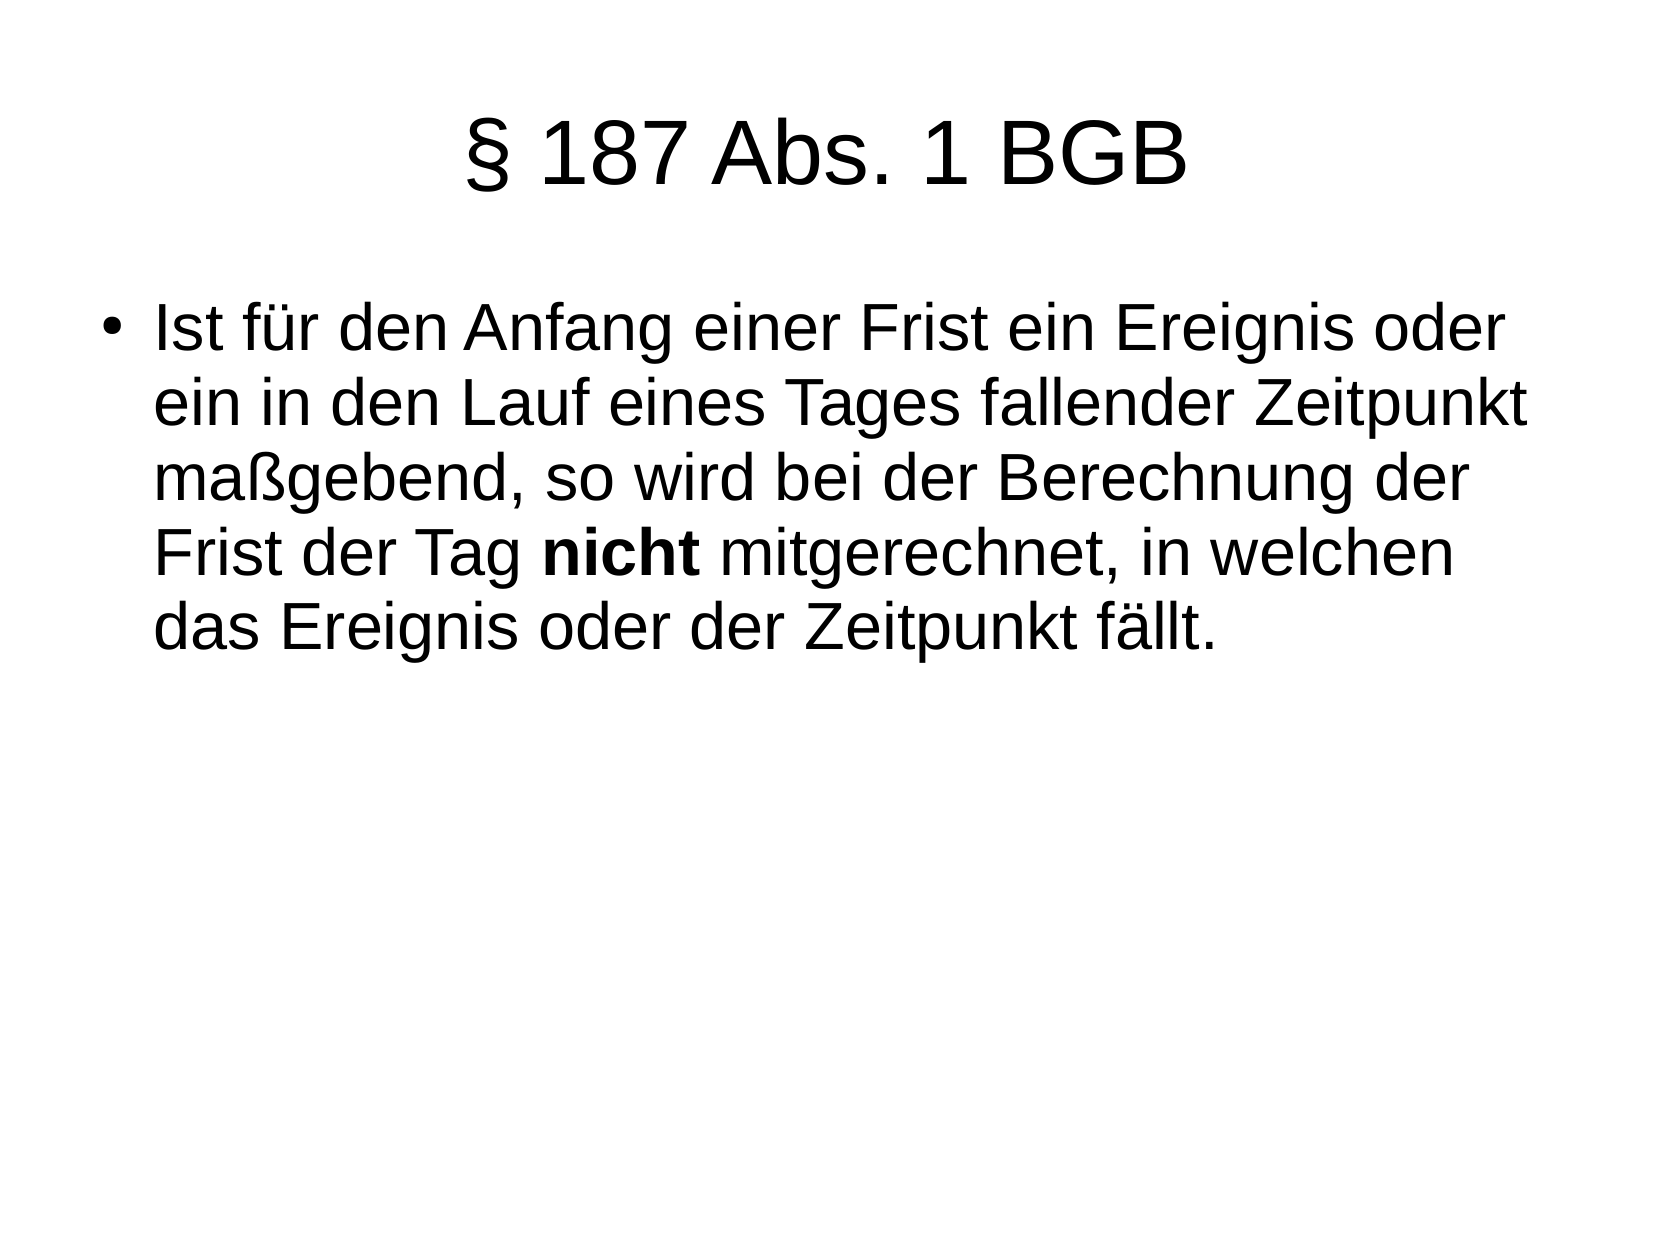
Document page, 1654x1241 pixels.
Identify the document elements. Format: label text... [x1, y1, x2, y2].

title § 187 Abs. 1 BGB [82, 56, 1571, 250]
list Ist für den Anfang einer Frist ein Ereignis oder ein in den Lauf eines Tages fallender Zeitpunkt maßgebend, so wird bei der Berechnung der Frist der Tag nicht mitgerechnet, in welchen das Ereignis oder der Zeitpunkt fällt. [82, 290, 1571, 1094]
